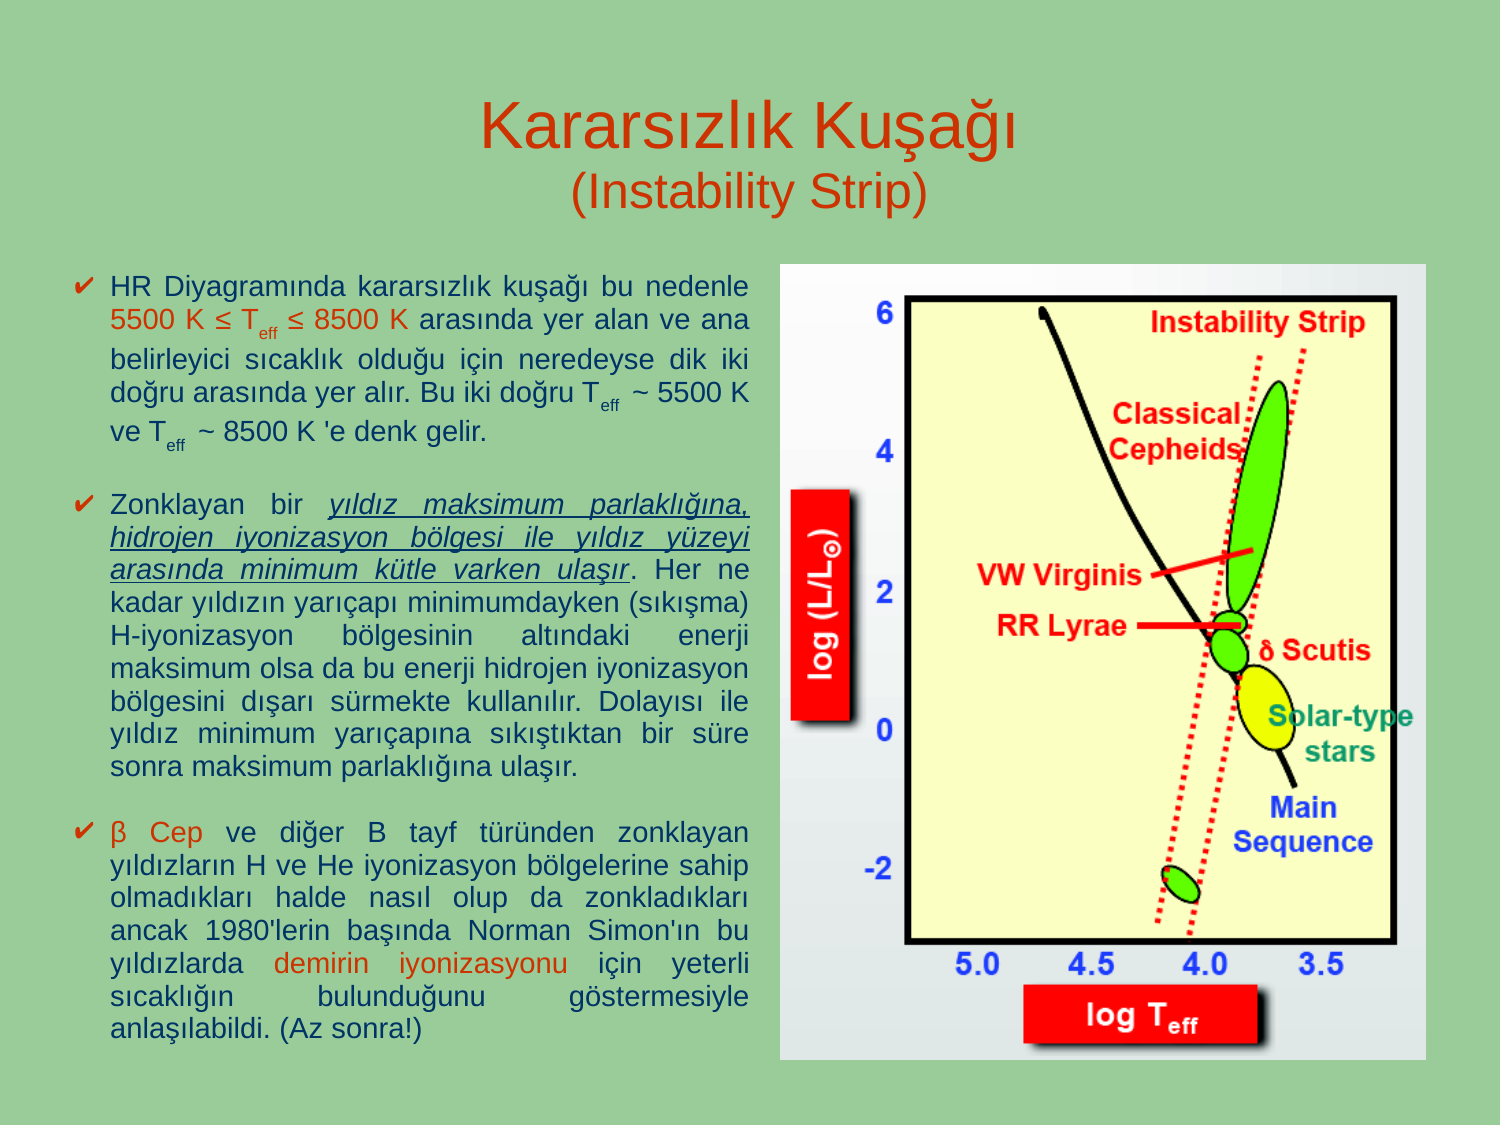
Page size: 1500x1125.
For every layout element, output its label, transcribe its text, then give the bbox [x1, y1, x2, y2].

text_box HR Diyagramında kararsızlık kuşağı bu nedenle 5500 K ≤ Teff ≤ 8500 K arasında yer alan ve ana belirleyici sıcaklık olduğu için neredeyse dik iki doğru arasında yer alır. Bu iki doğru Teff ~ 5500 K ve Teff ~ 8500 K 'e denk gelir. Zonklayan bir yıldız maksimum parlaklığına, hidrojen iyonizasyon bölgesi ile yıldız yüzeyi arasında minimum kütle varken ulaşır. Her ne kadar yıldızın yarıçapı minimumdayken (sıkışma) H-iyonizasyon bölgesinin altındaki enerji maksimum olsa da bu enerji hidrojen iyonizasyon bölgesini dışarı sürmekte kullanılır. Dolayısı ile yıldız minimum yarıçapına sıkıştıktan bir süre sonra maksimum parlaklığına ulaşır. β Cep ve diğer B tayf türünden zonklayan yıldızların H ve He iyonizasyon bölgelerine sahip olmadıkları halde nasıl olup da zonkladıkları ancak 1980'lerin başında Norman Simon'ın bu yıldızlarda demirin iyonizasyonu için yeterli sıcaklığın bulunduğunu göstermesiyle anlaşılabildi. (Az sonra!) [60, 263, 766, 1060]
text_box Kararsızlık Kuşağı (Instability Strip) [105, 80, 1396, 227]
picture [780, 264, 1426, 1060]
